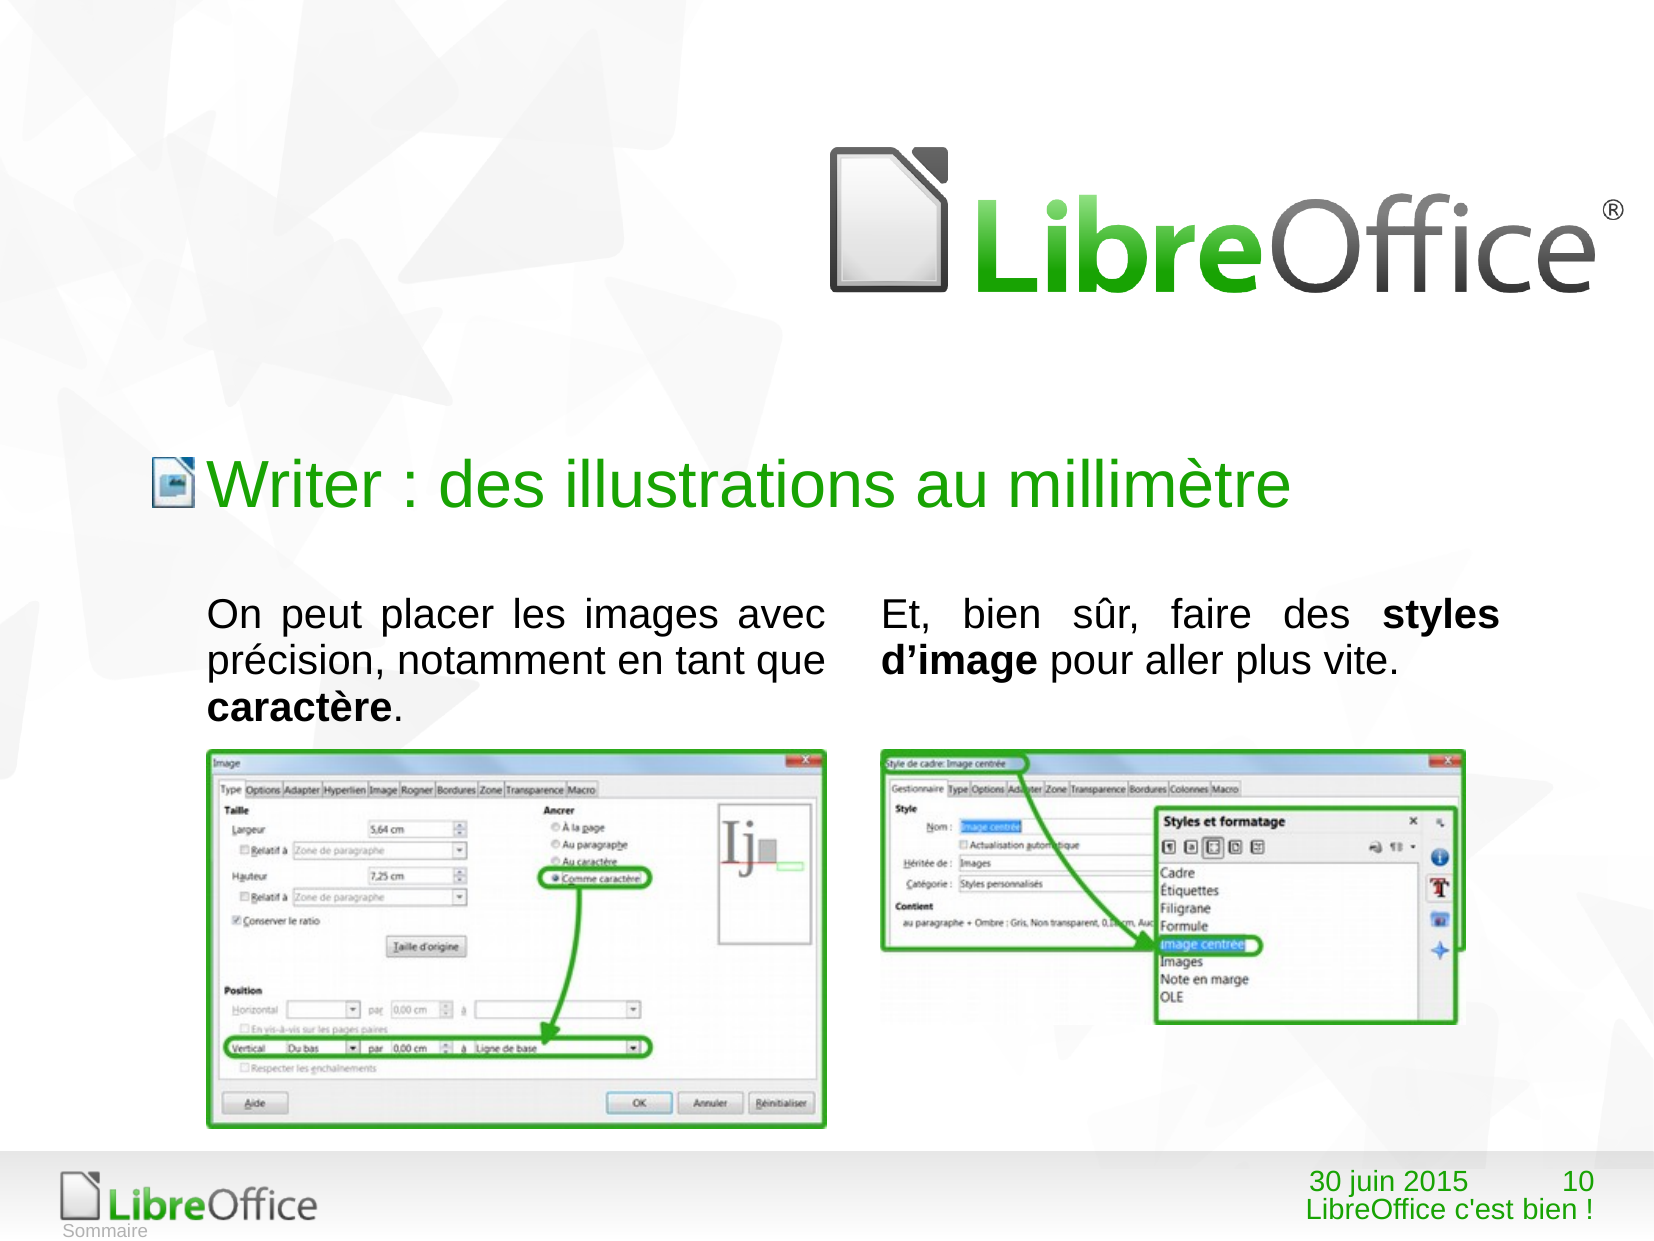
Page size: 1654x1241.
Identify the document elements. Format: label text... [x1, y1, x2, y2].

list Et, bien sûr, faire des styles d’image pour aller plus vite. [880, 590, 1501, 697]
picture [880, 548, 1654, 1169]
title Writer : des illustrations au millimètre [206, 395, 1477, 573]
picture [41, 1152, 337, 1240]
list On peut placer les images avec précision, notamment en tant que caractère. [206, 590, 827, 737]
picture [0, 0, 1654, 1129]
